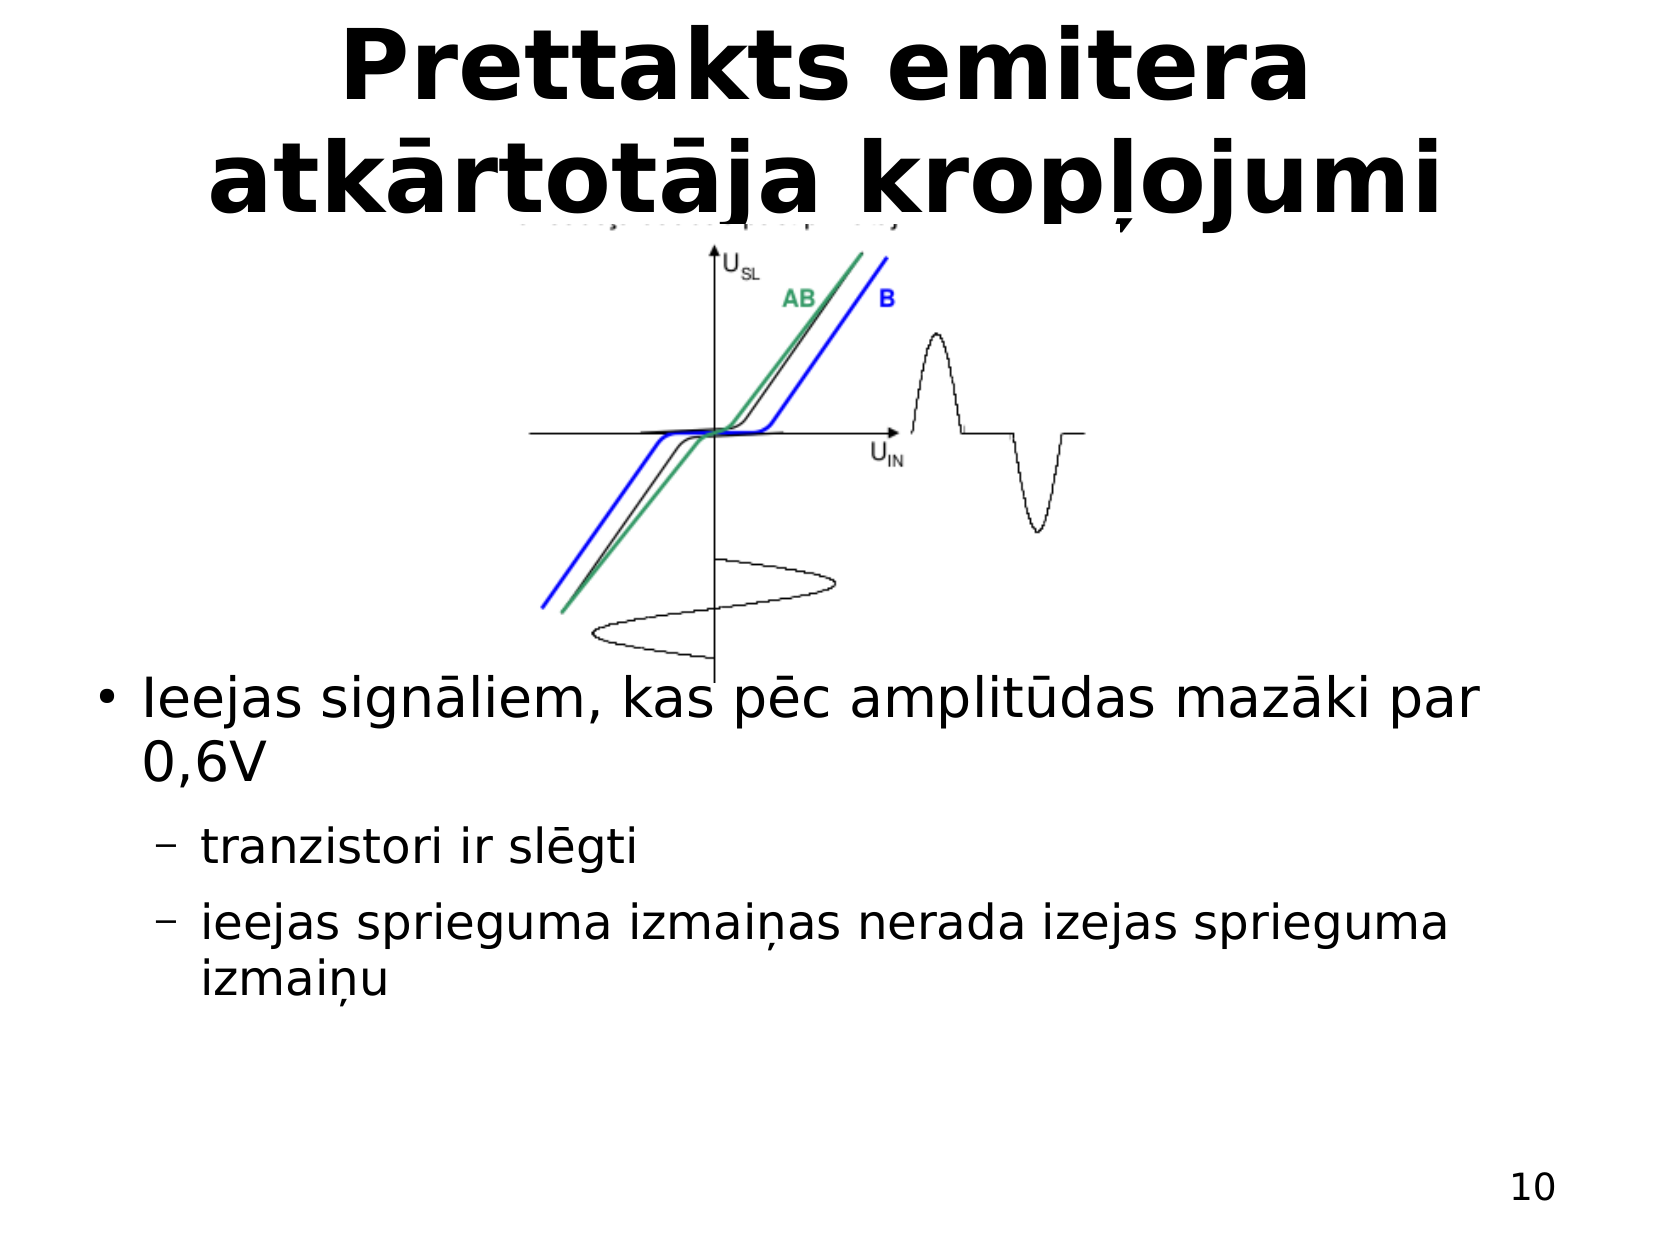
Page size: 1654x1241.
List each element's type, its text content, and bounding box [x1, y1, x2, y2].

title Prettakts emitera atkārtotāja kropļojumi [82, 0, 1571, 255]
list Ieejas signāliem, kas pēc amplitūdas mazāki par 0,6V tranzistori ir slēgti ieejas sprieguma izmaiņas nerada izejas sprieguma izmaiņu [82, 665, 1571, 1009]
picture [500, 224, 1120, 665]
